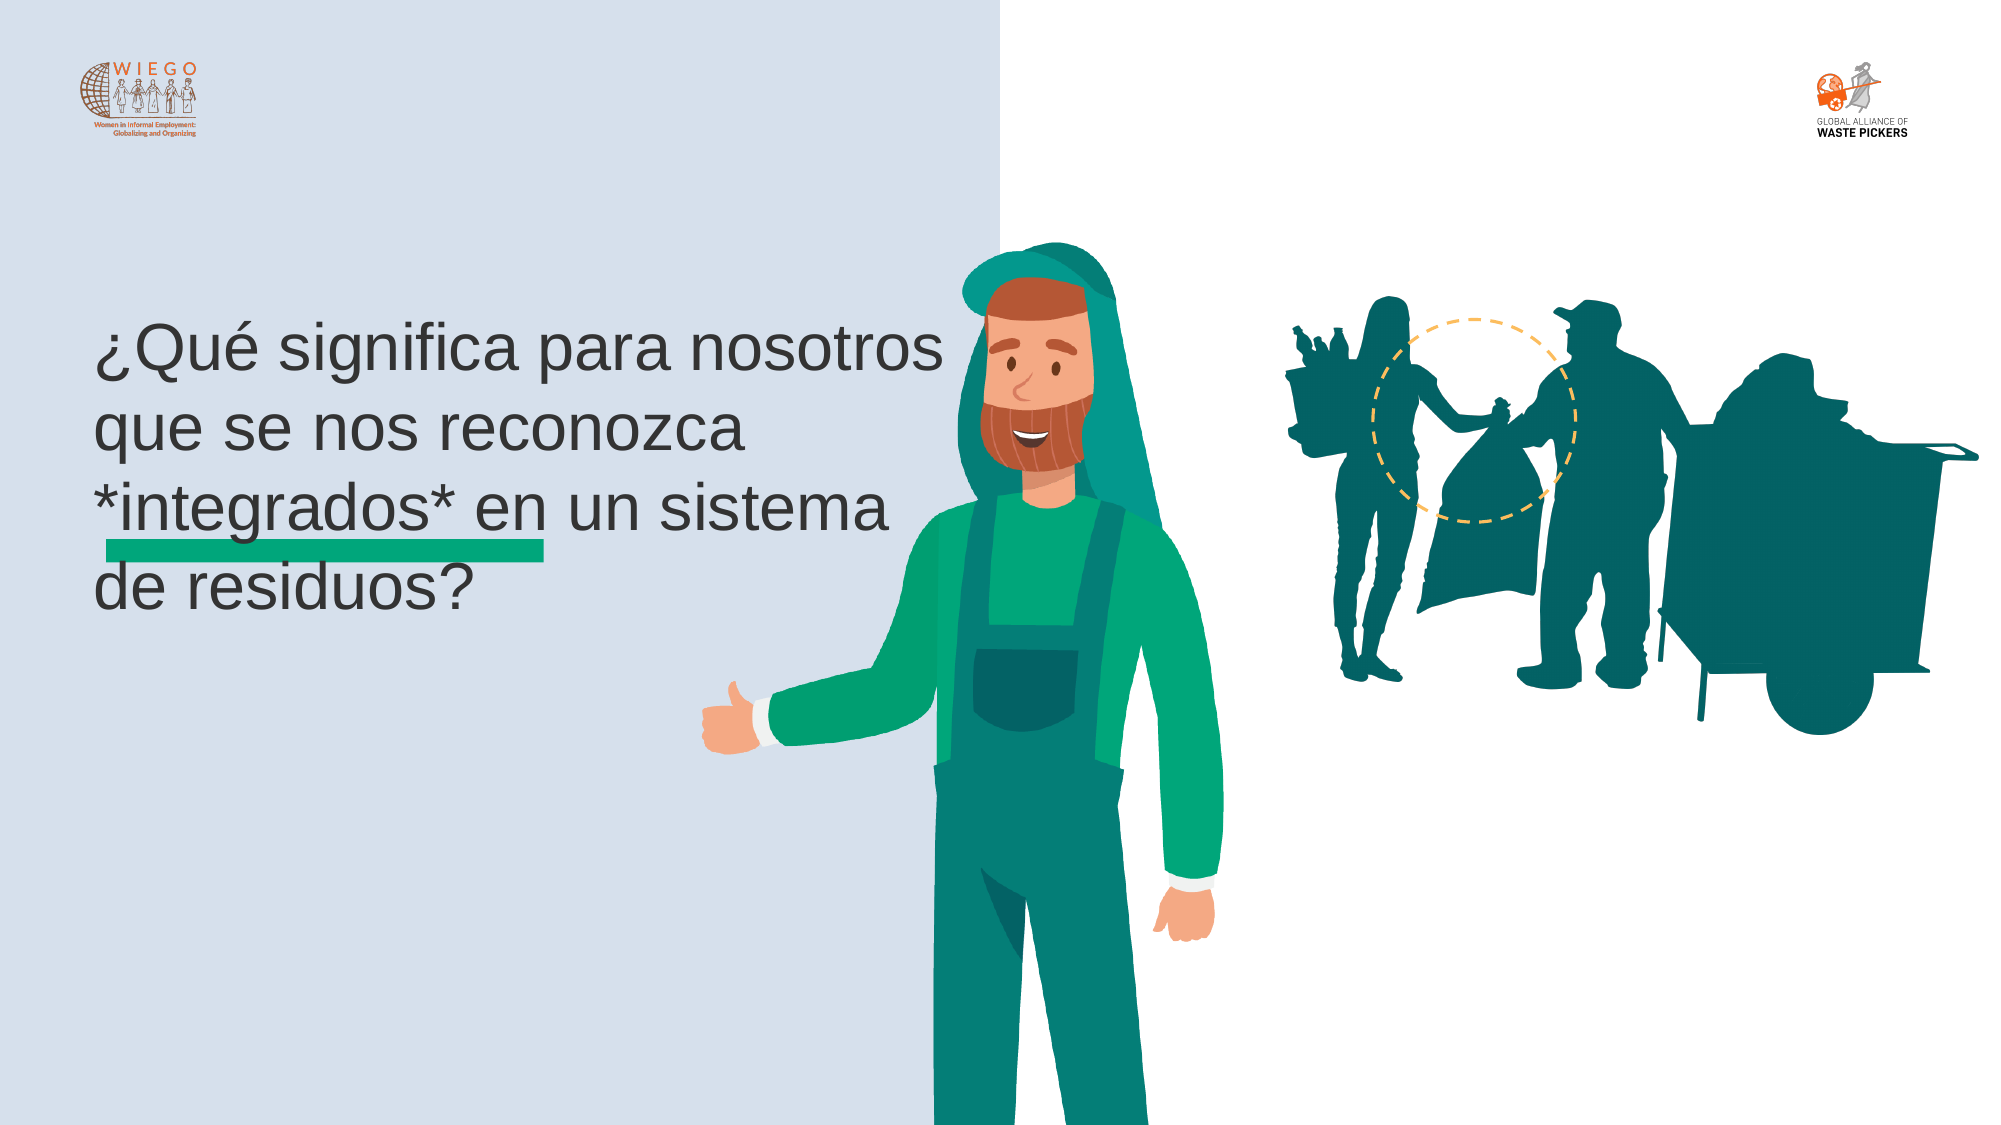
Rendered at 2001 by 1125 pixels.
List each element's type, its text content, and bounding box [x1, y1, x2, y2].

picture [1817, 62, 1908, 137]
text_box ¿Qué significa para nosotros que se nos reconozca *integrados* en un sistema de residuos? [78, 296, 993, 666]
picture [1285, 296, 1979, 735]
picture [701, 242, 1224, 1125]
picture [80, 62, 196, 137]
